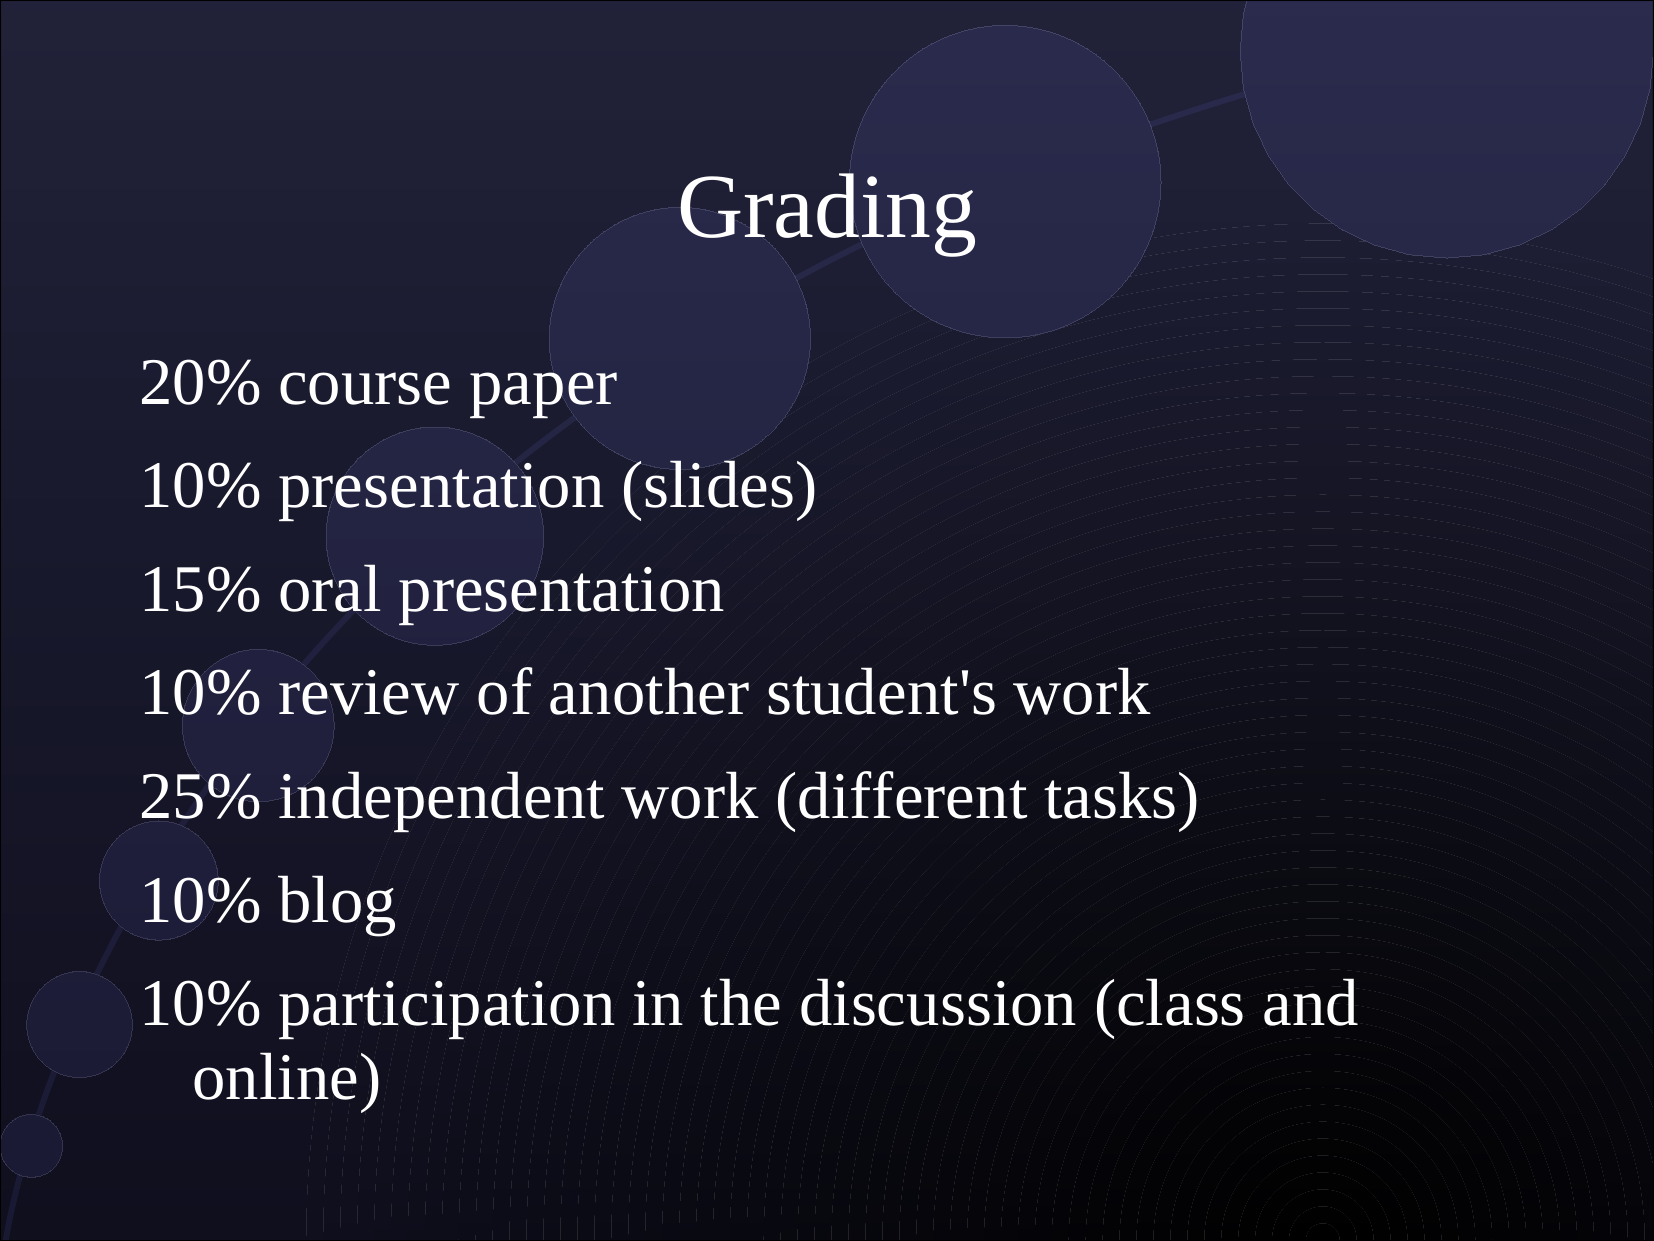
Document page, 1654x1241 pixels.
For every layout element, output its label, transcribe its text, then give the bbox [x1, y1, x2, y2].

list 20% course paper 10% presentation (slides) 15% oral presentation 10% review of another student's work 25% independent work (different tasks) 10% blog 10% participation in the discussion (class and online) [121, 344, 1534, 1127]
title Grading [121, 102, 1534, 311]
